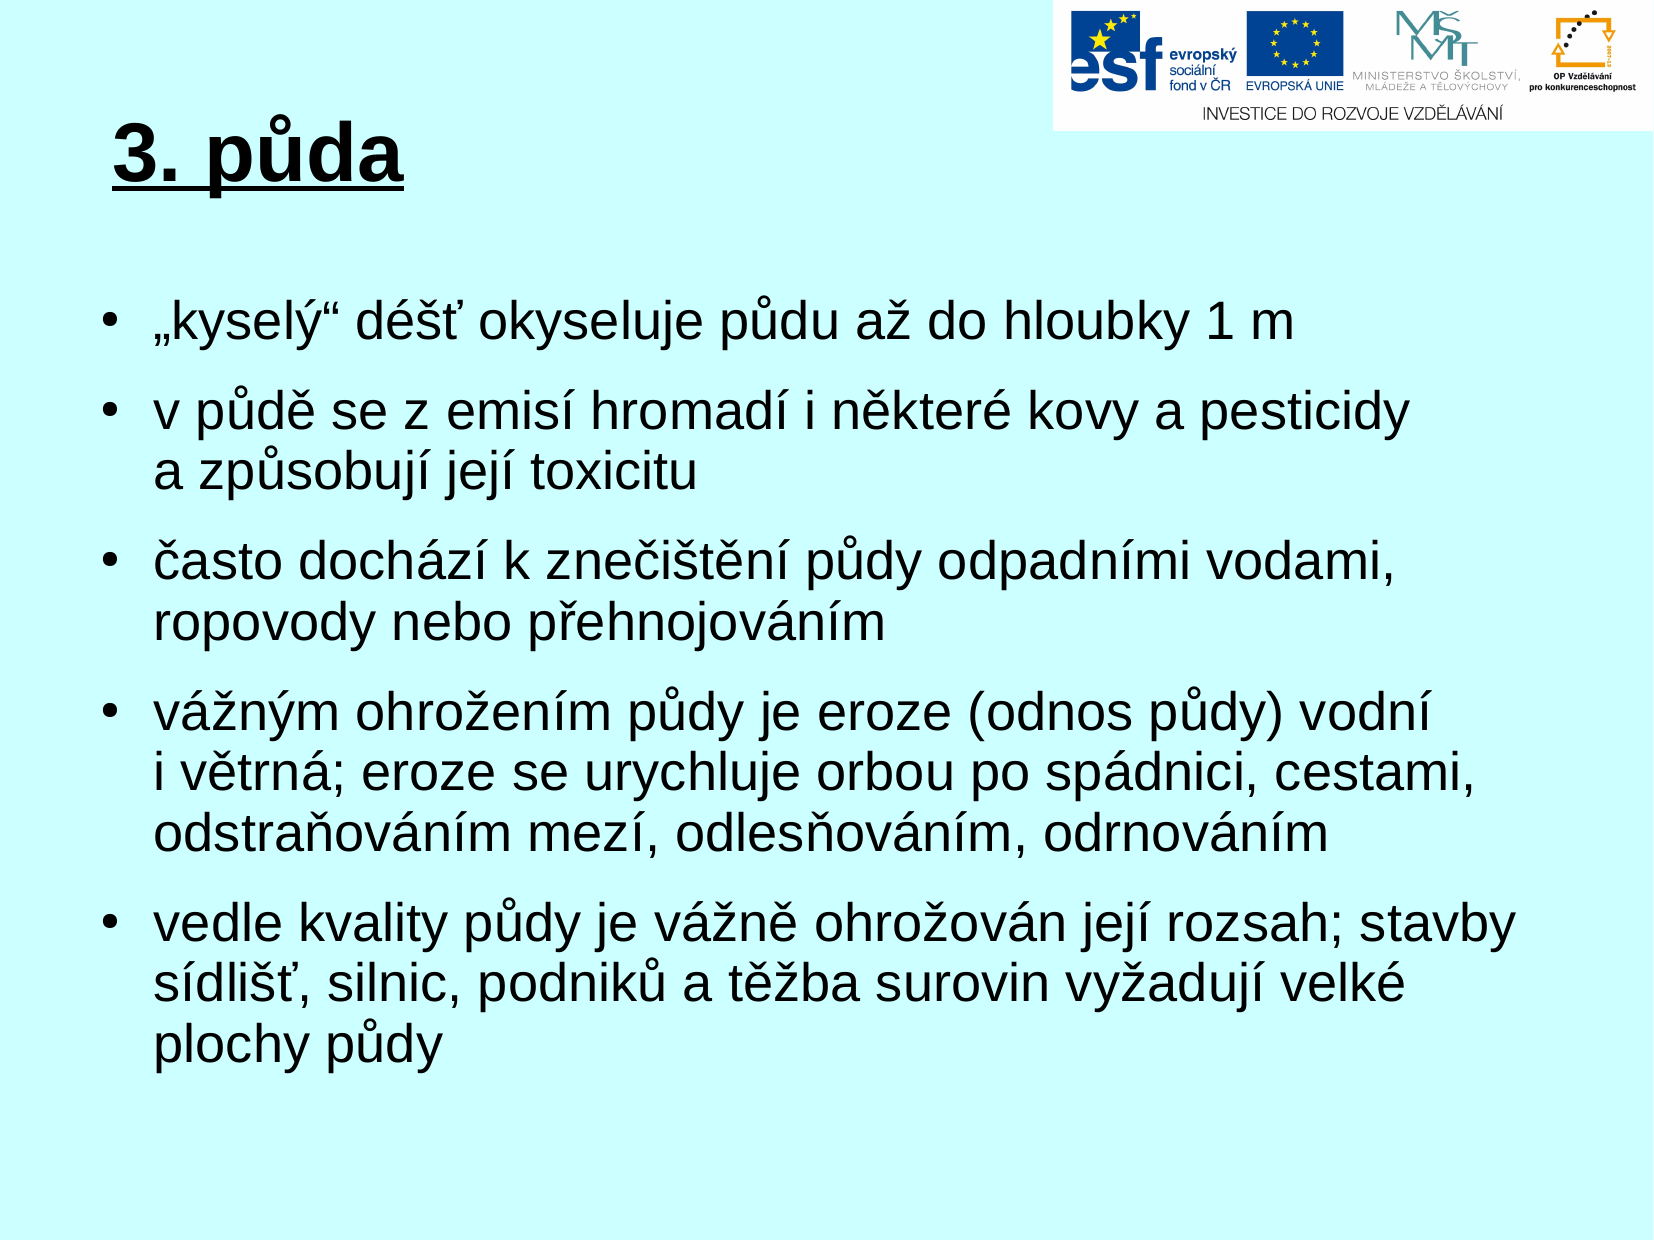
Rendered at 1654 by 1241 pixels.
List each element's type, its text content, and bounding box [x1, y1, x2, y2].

picture [1053, 0, 1654, 131]
list „kyselý“ déšť okyseluje půdu až do hloubky 1 m v půdě se z emisí hromadí i některé kovy a pesticidy a způsobují její toxicitu často dochází k znečištění půdy odpadními vodami, ropovody nebo přehnojováním vážným ohrožením půdy je eroze (odnos půdy) vodní i větrná; eroze se urychluje orbou po spádnici, cestami, odstraňováním mezí, odlesňováním, odrnováním vedle kvality půdy je vážně ohrožován její rozsah; stavby sídlišť, silnic, podniků a těžba surovin vyžadují velké plochy půdy [82, 290, 1571, 1109]
title 3. půda [82, 49, 1571, 257]
